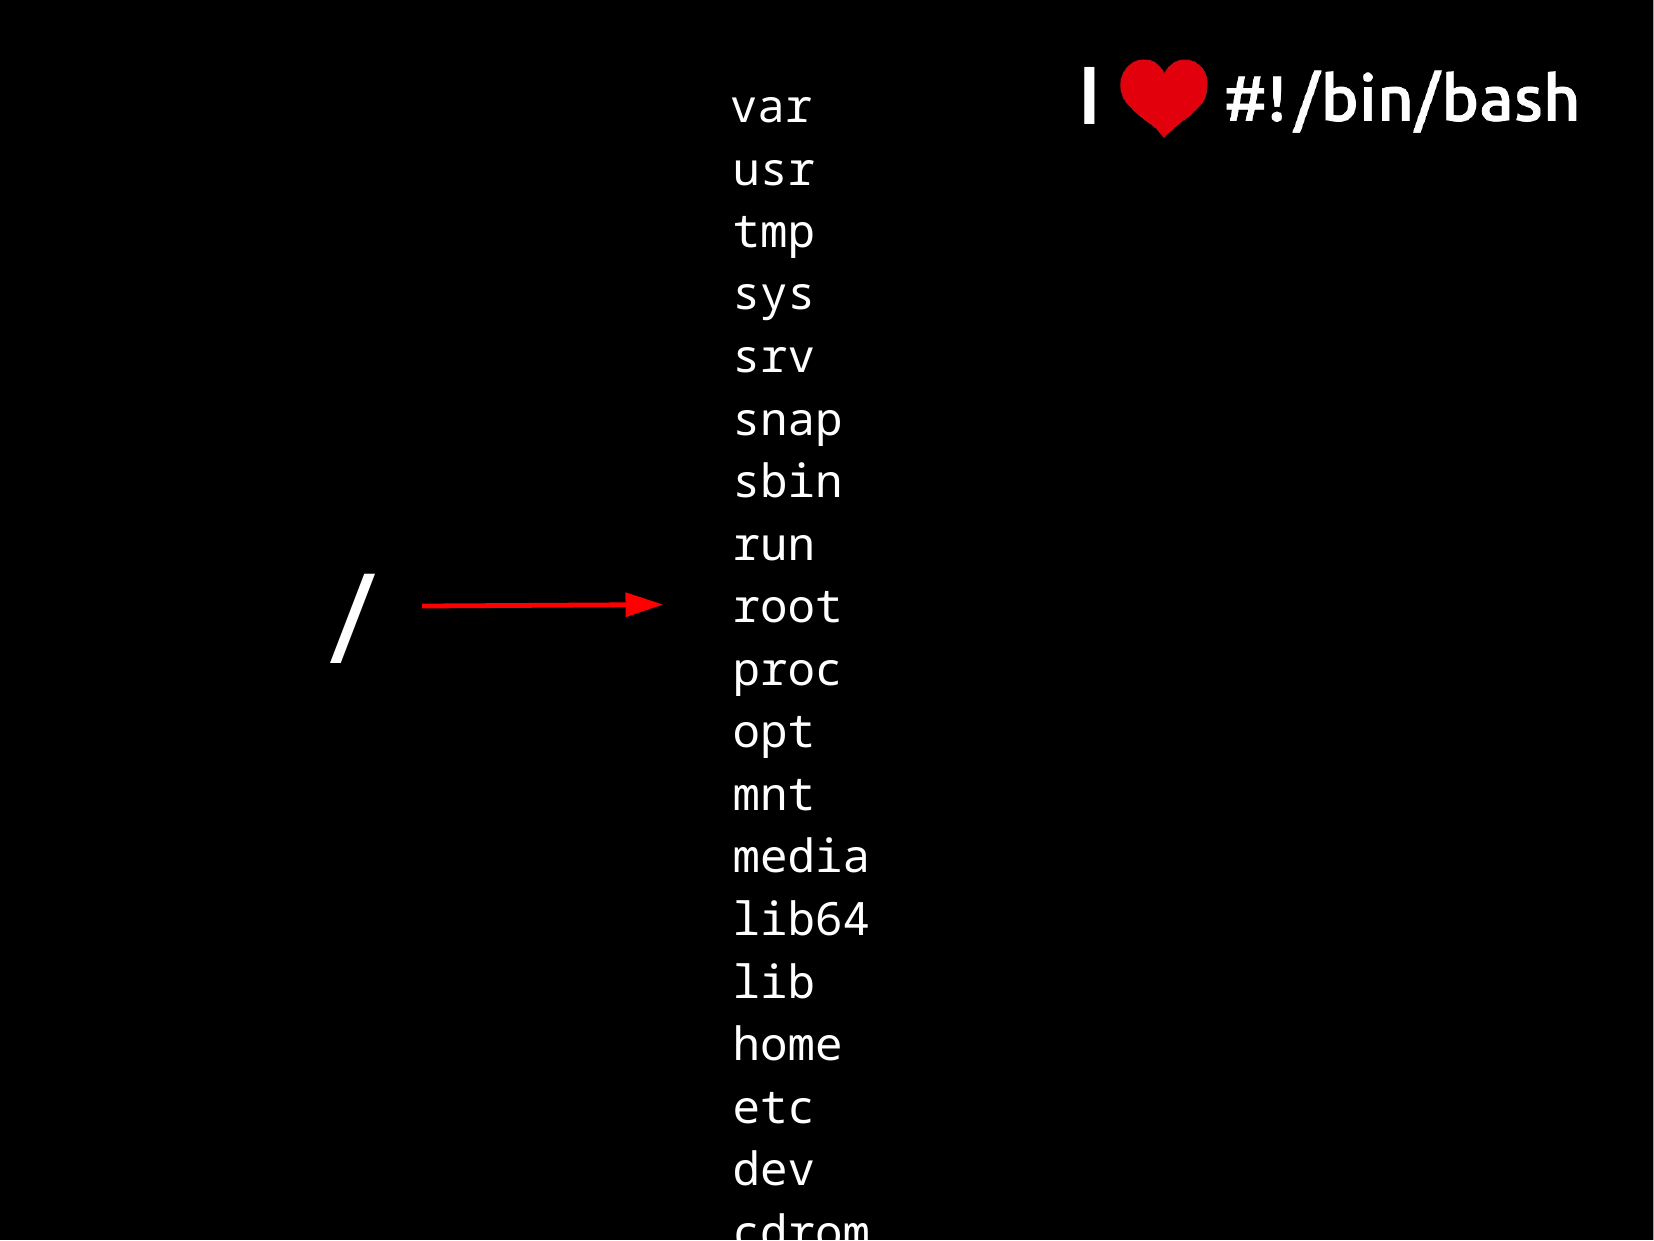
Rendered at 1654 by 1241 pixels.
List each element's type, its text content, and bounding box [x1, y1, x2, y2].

text_box / [300, 522, 406, 684]
picture [1064, 45, 1595, 154]
text_box var usr tmp sys srv snap sbin run root proc opt mnt media lib64 lib home etc dev cdrom boot bin [662, 66, 945, 1241]
